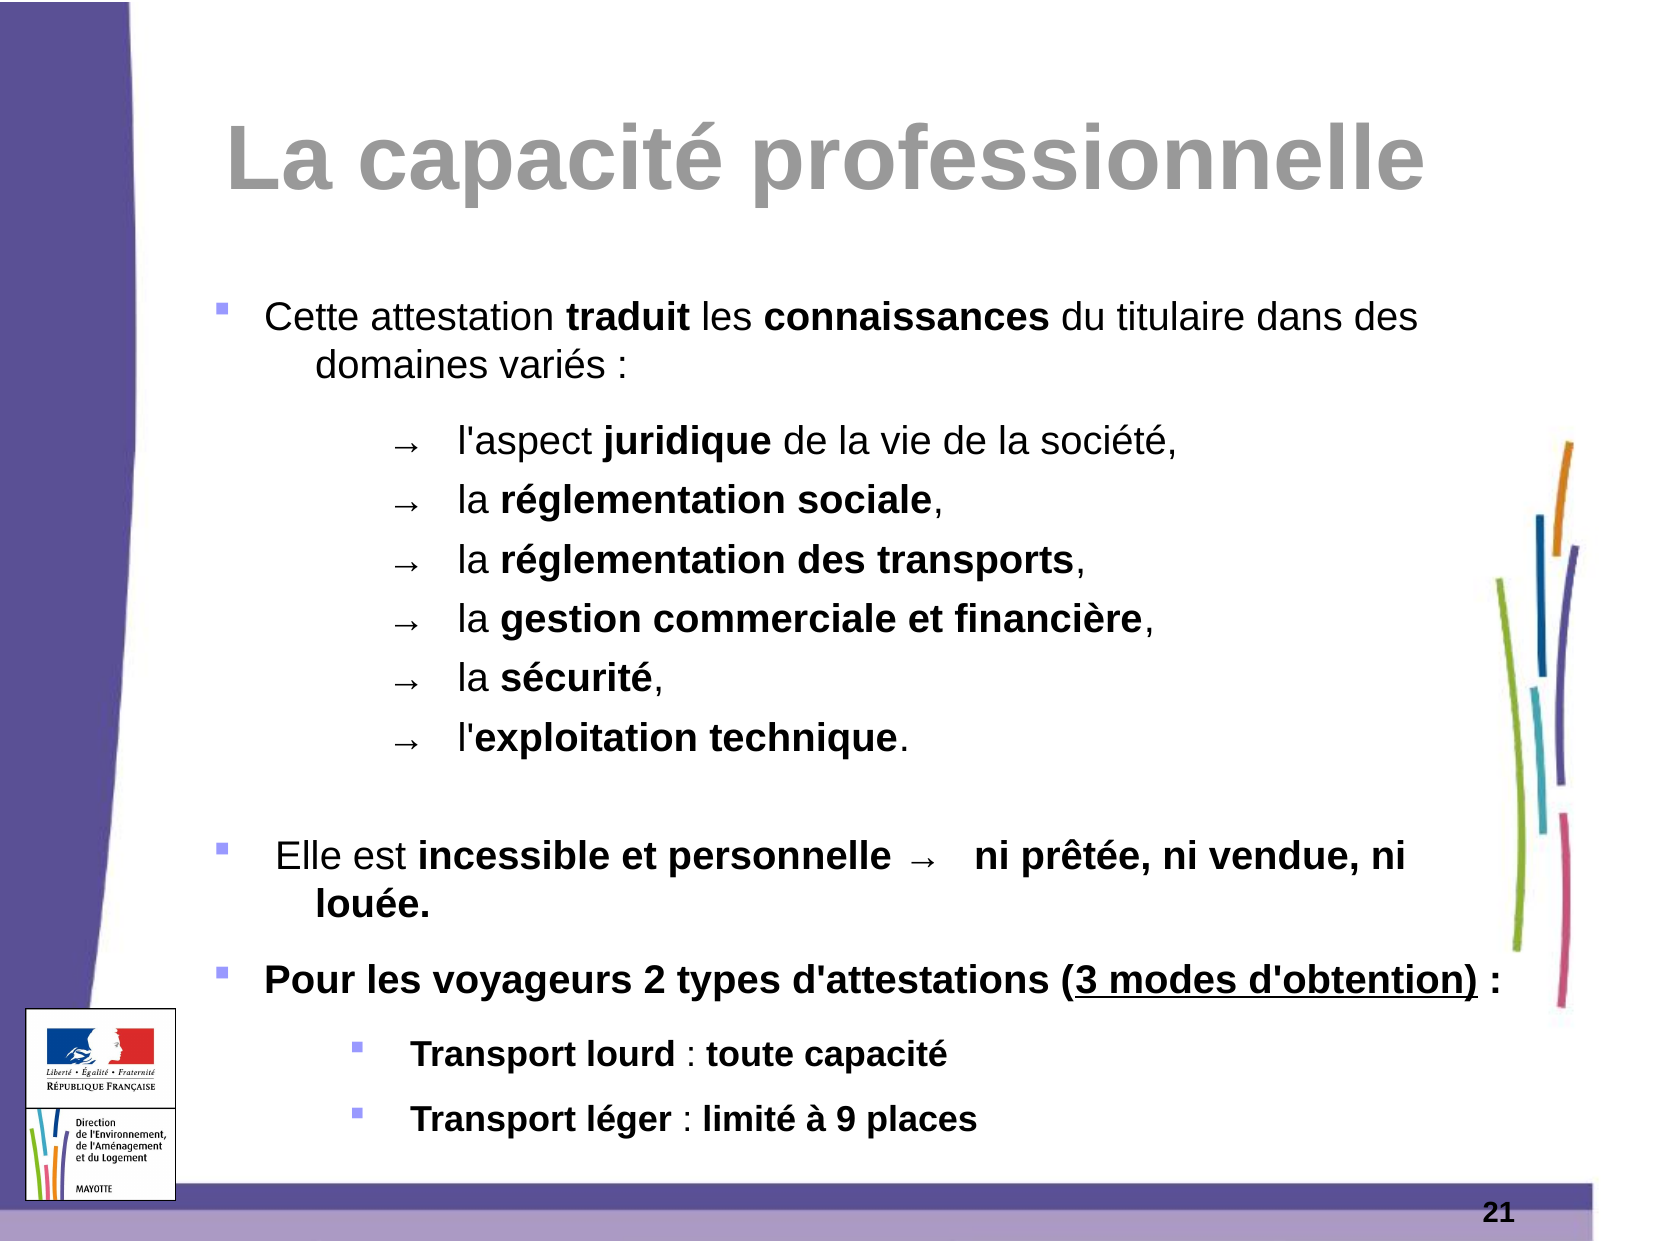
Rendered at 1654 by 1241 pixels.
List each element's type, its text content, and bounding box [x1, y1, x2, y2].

title La capacité professionnelle [82, 49, 1571, 257]
list Cette attestation traduit les connaissances du titulaire dans des domaines variés : → l'aspect juridique de la vie de la société, → la réglementation sociale, → la réglementation des transports, → la gestion commerciale et financière, → la sécurité, → l'exploitation technique. Elle est incessible et personnelle → ni prêtée, ni vendue, ni louée. Pour les voyageurs 2 types d'attestations (3 modes d'obtention) : Transport lourd : toute capacité Transport léger : limité à 9 places [179, 290, 1509, 1174]
text_box [1482, 1193, 1636, 1241]
